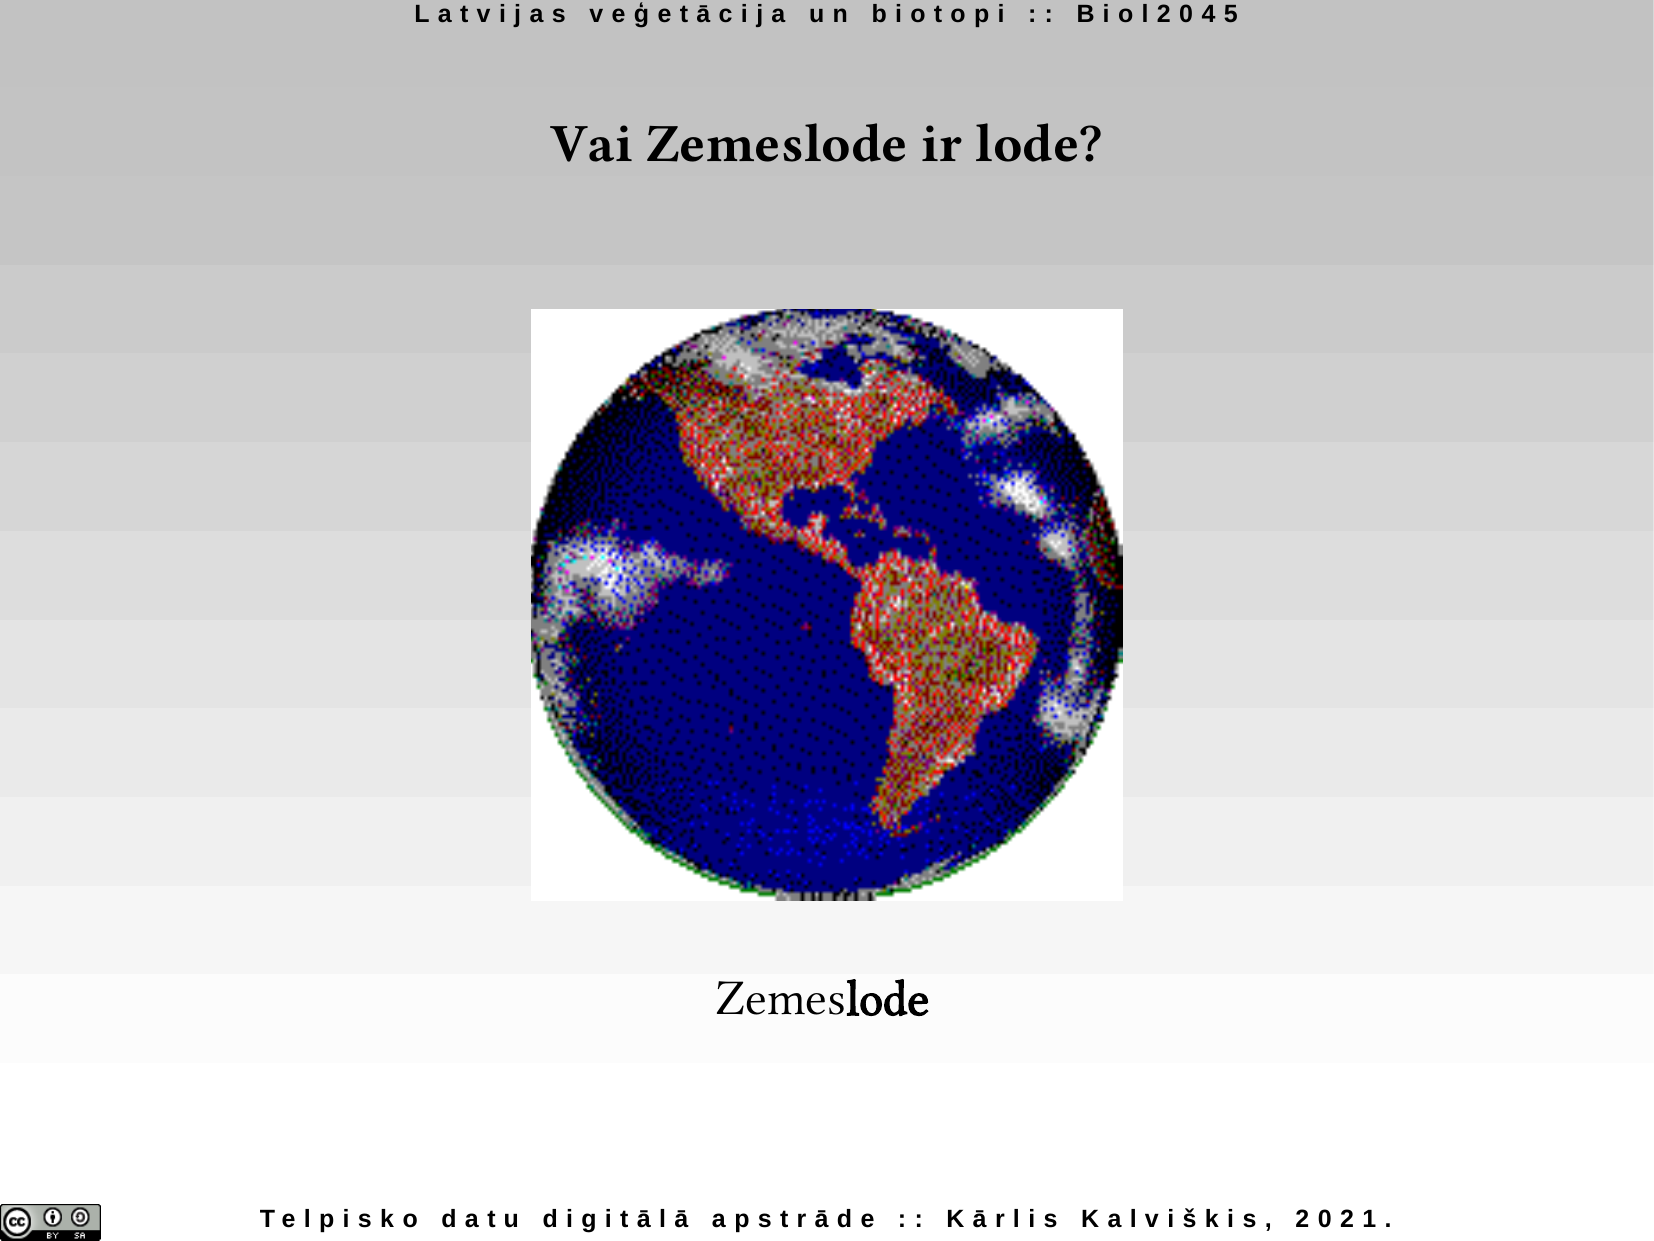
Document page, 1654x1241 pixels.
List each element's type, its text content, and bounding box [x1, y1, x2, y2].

title Vai Zemeslode ir lode? [0, 1, 1654, 287]
picture [0, 287, 1654, 1241]
text_box Zemeslode [715, 970, 939, 1084]
